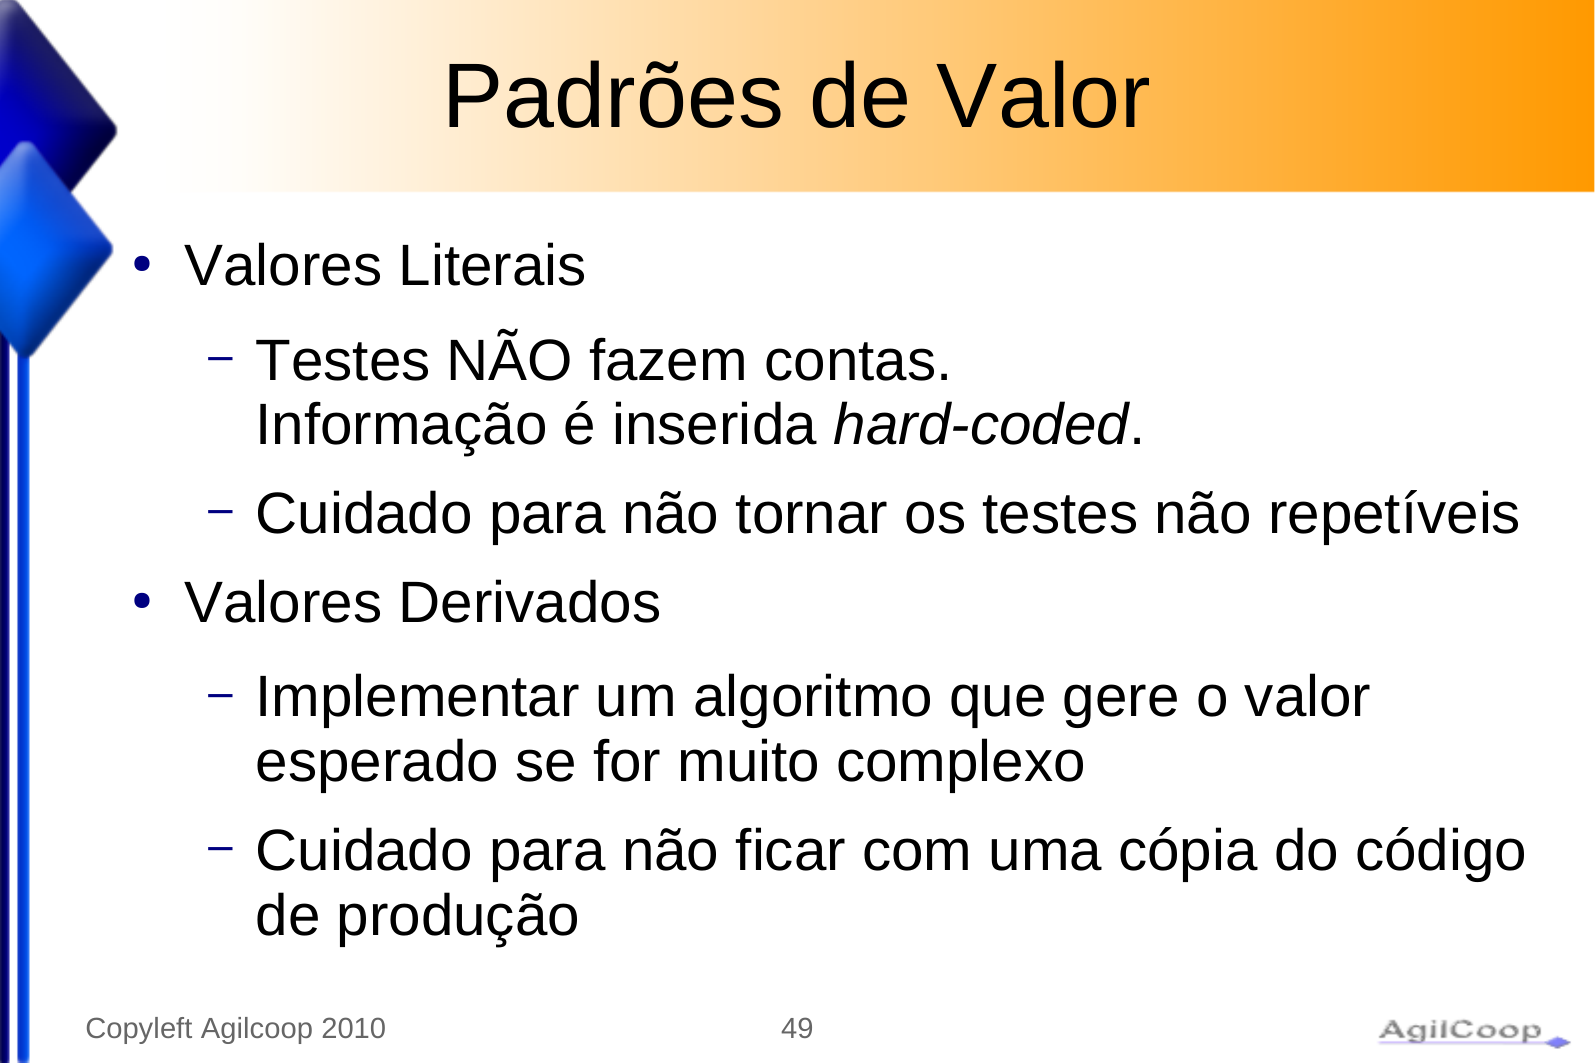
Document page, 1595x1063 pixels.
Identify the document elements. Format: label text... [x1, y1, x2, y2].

title Padrões de Valor [79, 6, 1515, 185]
list Valores Literais Testes NÃO fazem contas. Informação é inserida hard-coded. Cuidado para não tornar os testes não repetíveis Valores Derivados Implementar um algoritmo que gere o valor esperado se for muito complexo Cuidado para não ficar com uma cópia do código de produção [113, 232, 1549, 967]
picture [0, 0, 1595, 1063]
